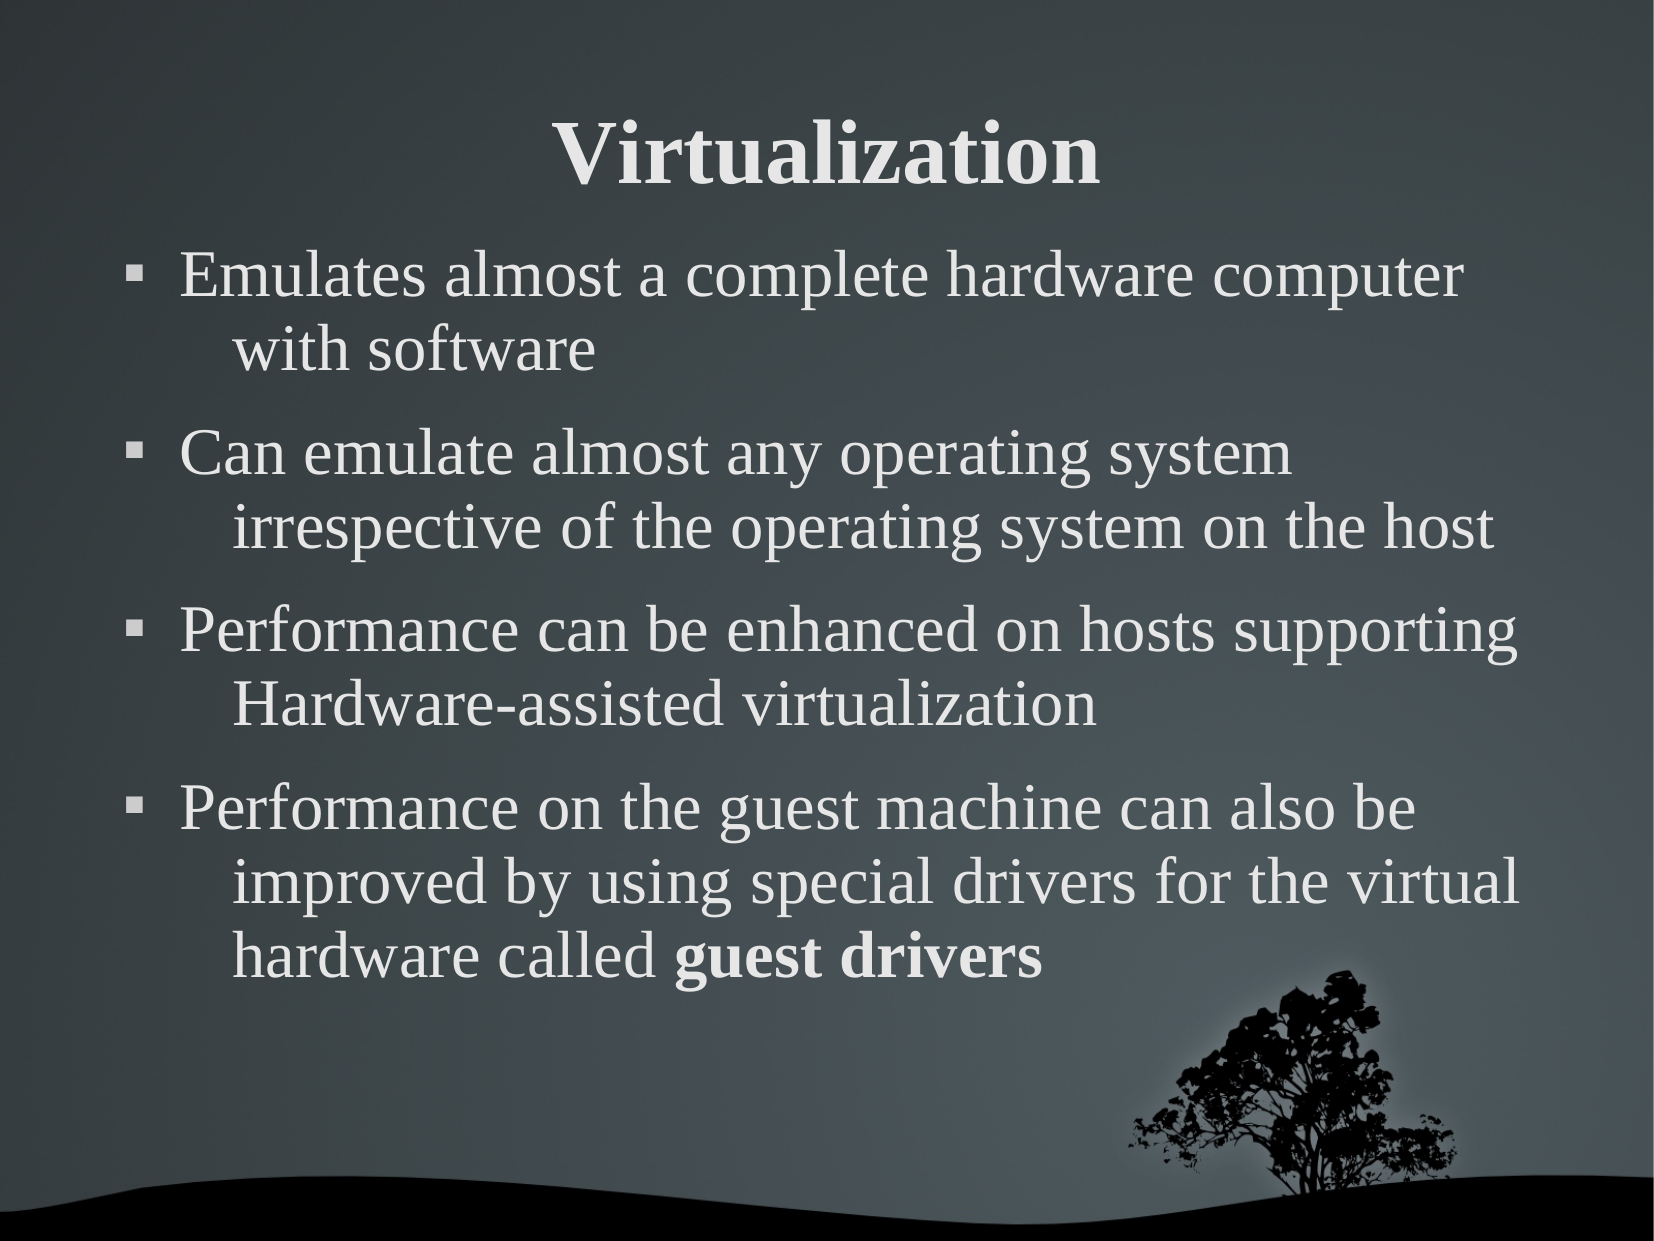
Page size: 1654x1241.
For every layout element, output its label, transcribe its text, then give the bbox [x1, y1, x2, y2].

title Virtualization [82, 49, 1571, 257]
picture [0, 0, 1654, 1241]
list Emulates almost a complete hardware computer with software Can emulate almost any operating system irrespective of the operating system on the host Performance can be enhanced on hosts supporting Hardware-assisted virtualization Performance on the guest machine can also be improved by using special drivers for the virtual hardware called guest drivers [90, 236, 1579, 1154]
